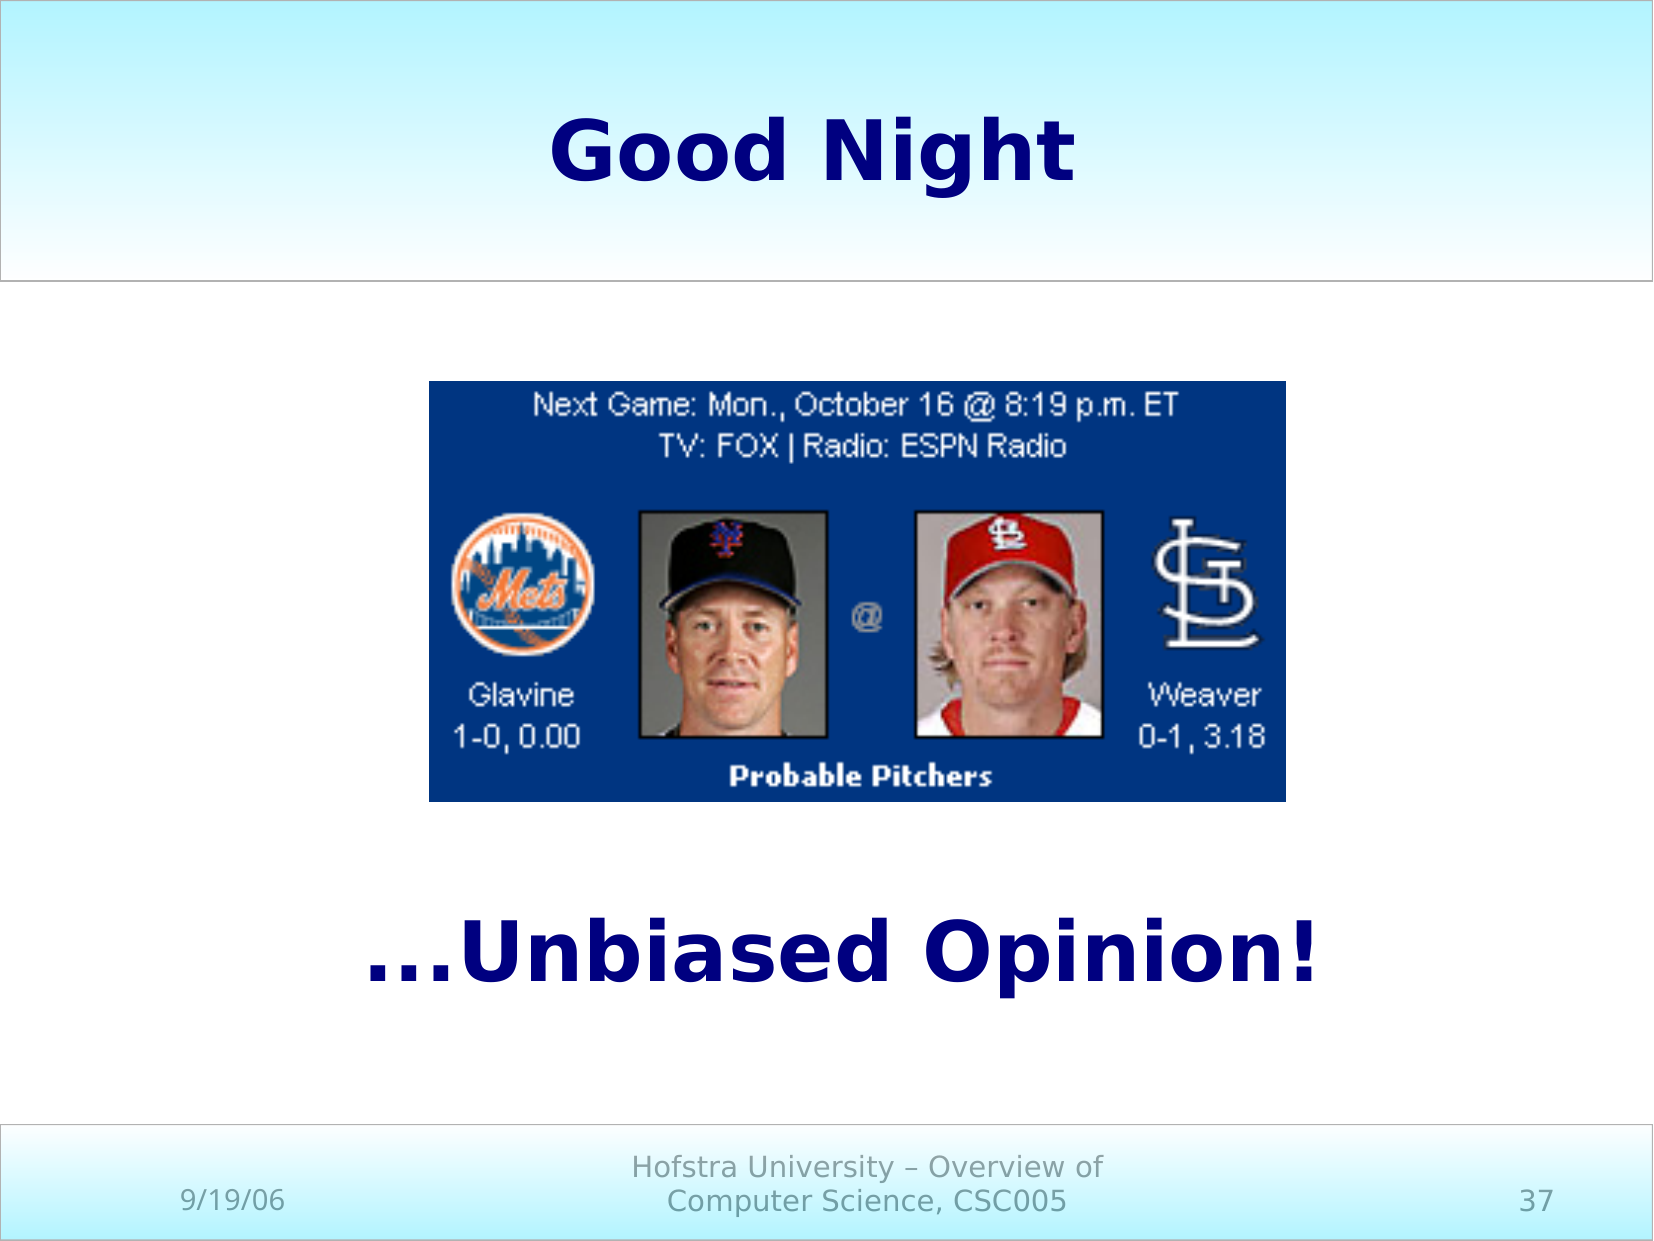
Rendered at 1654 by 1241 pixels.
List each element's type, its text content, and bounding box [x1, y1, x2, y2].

title Good Night [78, 89, 1576, 215]
picture [429, 381, 1286, 802]
text_box ...Unbiased Opinion! [351, 904, 1364, 1002]
